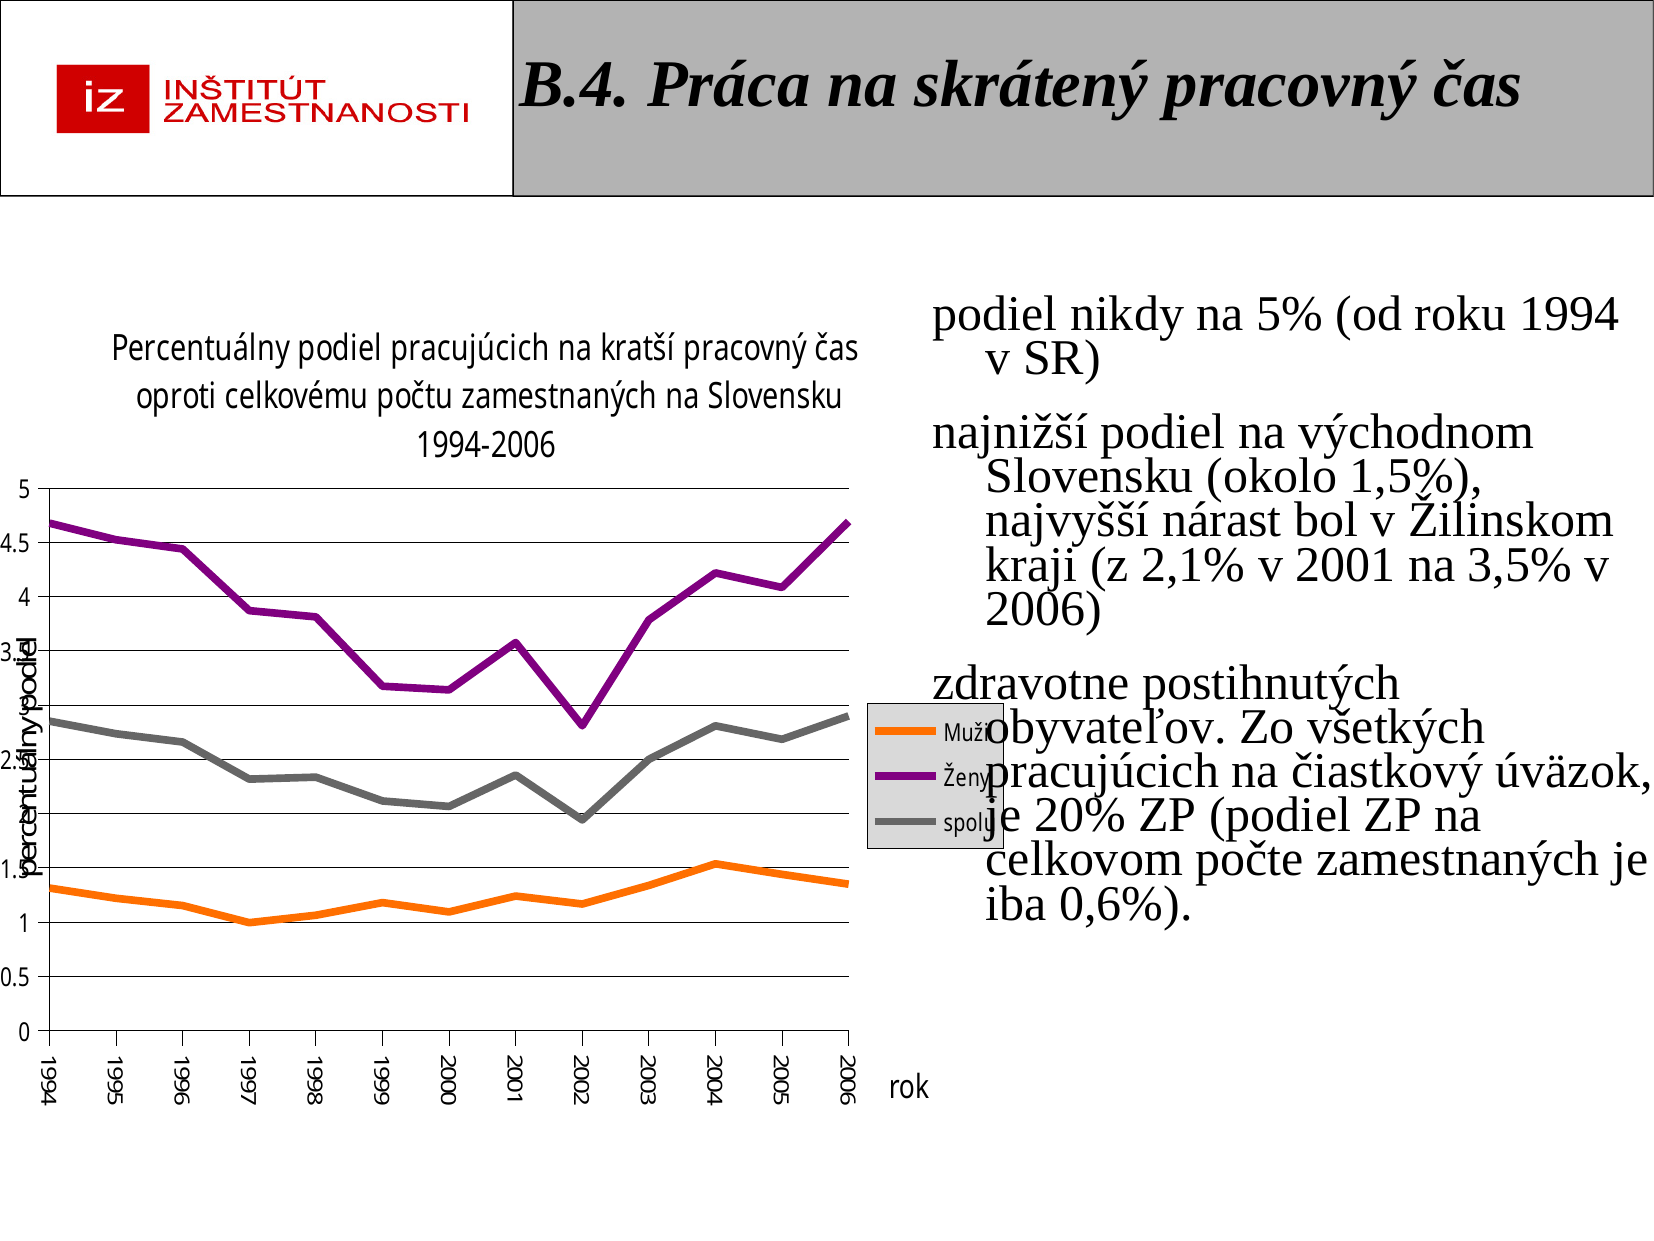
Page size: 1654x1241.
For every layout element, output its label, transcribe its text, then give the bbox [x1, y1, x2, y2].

text_box B.4. Práca na skrátený pracovný čas [501, 59, 1572, 134]
text_box [0, 0, 1654, 197]
list podiel nikdy na 5% (od roku 1994 v SR) najnižší podiel na východnom Slovensku (okolo 1,5%), najvyšší nárast bol v Žilinskom kraji (z 2,1% v 2001 na 3,5% v 2006) zdravotne postihnutých obyvateľov. Zo všetkých pracujúcich na čiastkový úväzok, je 20% ZP (podiel ZP na celkovom počte zamestnaných je iba 0,6%). [915, 295, 1654, 1077]
picture [5, 5, 513, 190]
chart [0, 295, 1004, 1126]
